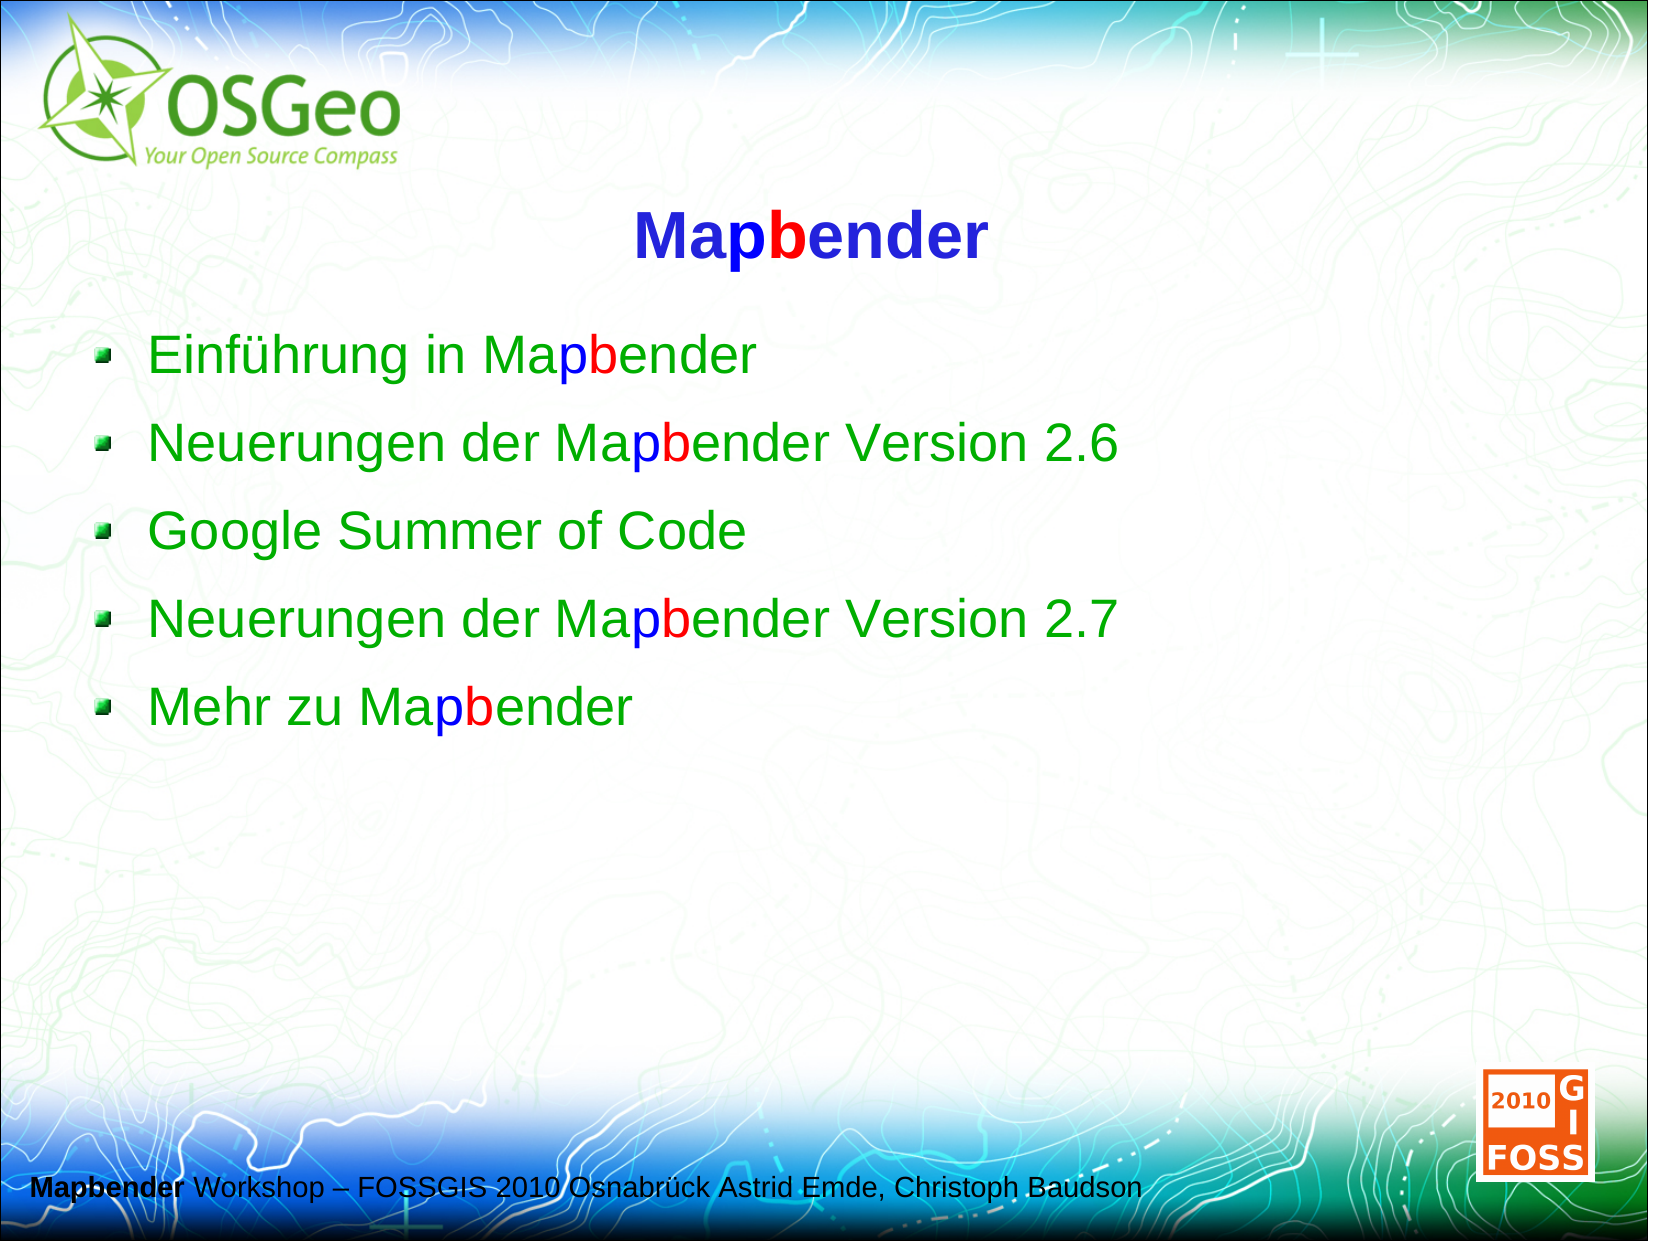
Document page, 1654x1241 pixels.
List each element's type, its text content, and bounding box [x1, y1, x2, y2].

picture [1, 1, 1647, 1240]
title Mapbender [76, 147, 1565, 323]
list Einführung in Mapbender Neuerungen der Mapbender Version 2.6 Google Summer of Code Neuerungen der Mapbender Version 2.7 Mehr zu Mapbender [76, 324, 1565, 1144]
